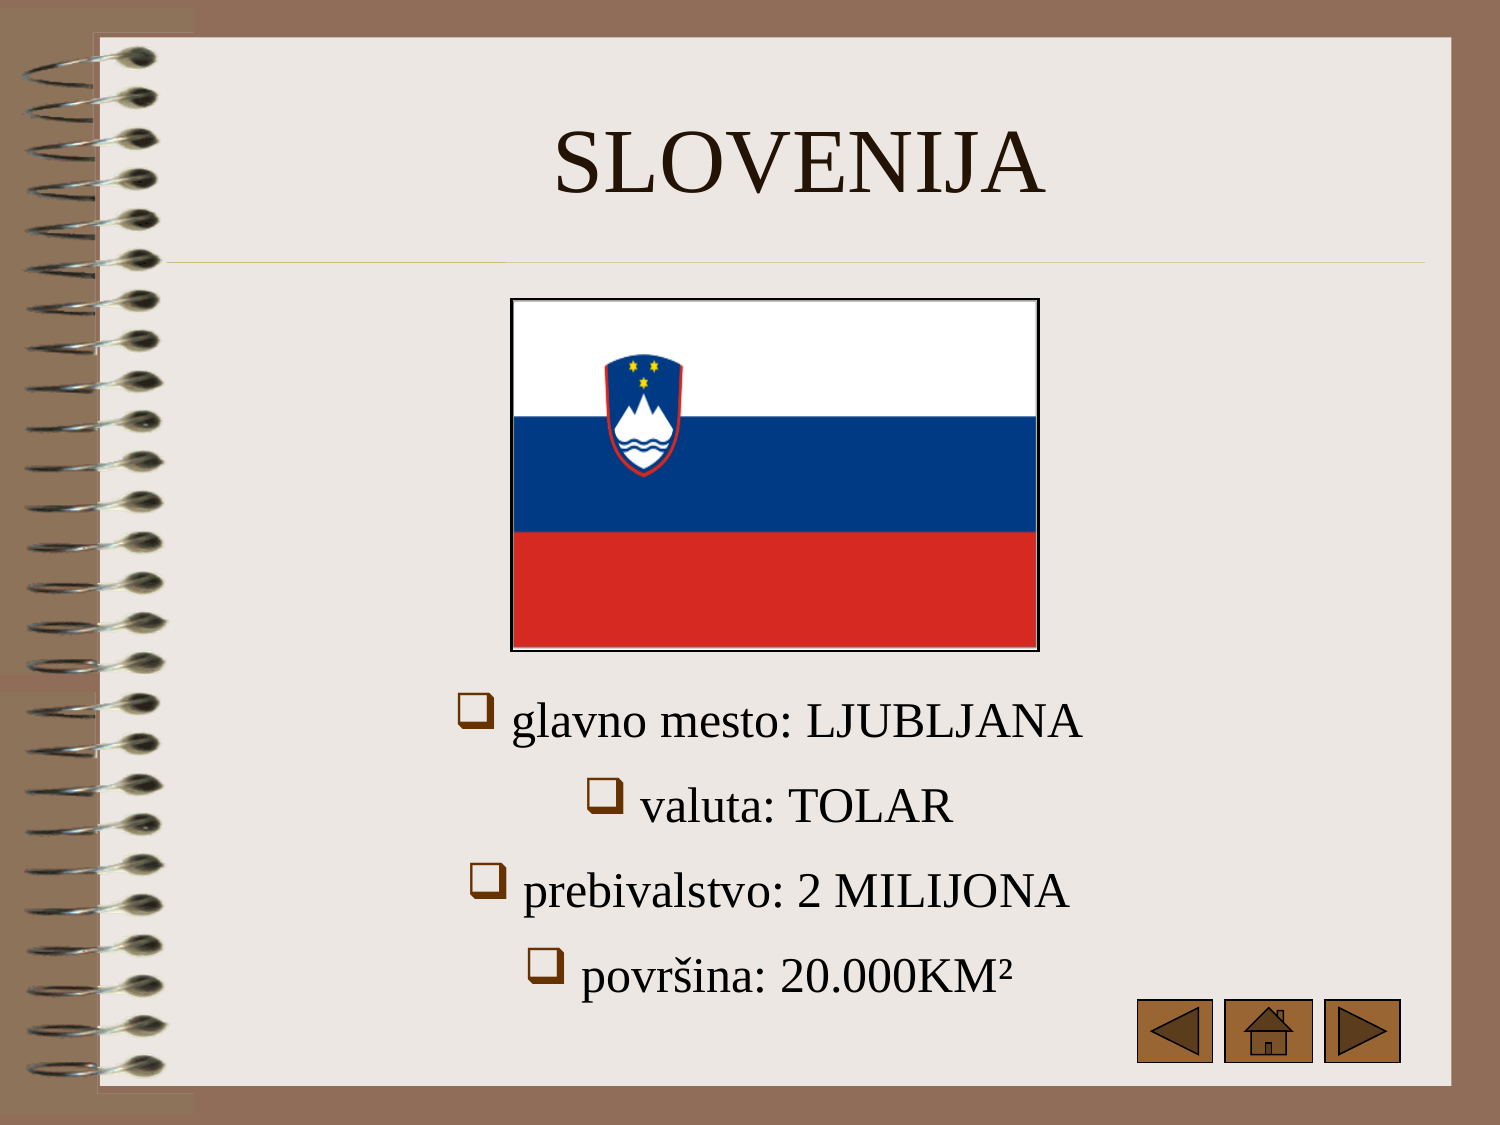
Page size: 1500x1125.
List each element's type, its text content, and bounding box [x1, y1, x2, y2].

text_box [1324, 999, 1400, 1063]
title SLOVENIJA [174, 62, 1425, 250]
text_box [1224, 999, 1313, 1063]
text_box glavno mesto: LJUBLJANA valuta: TOLAR prebivalstvo: 2 MILIJONA površina: 20.000KM² [424, 680, 1113, 1011]
picture [0, 692, 194, 1115]
picture [0, 8, 194, 674]
picture [512, 299, 1038, 650]
text_box [1137, 999, 1213, 1063]
